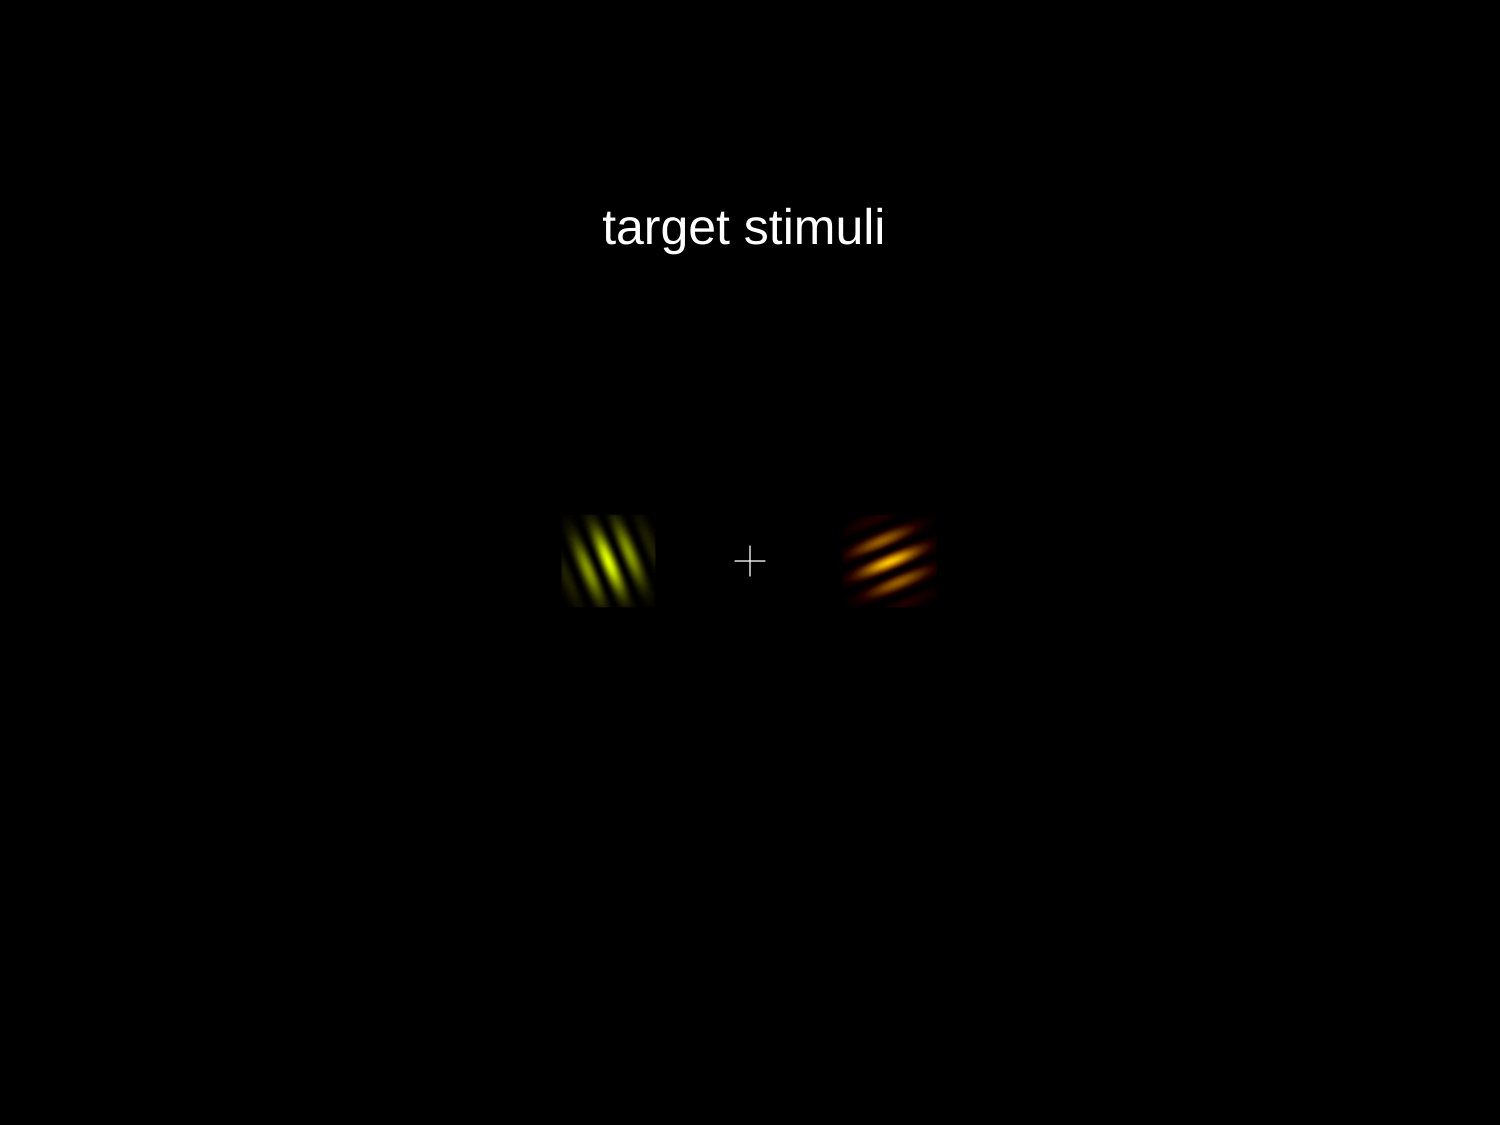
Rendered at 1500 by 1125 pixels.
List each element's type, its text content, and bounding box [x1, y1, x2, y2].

picture [0, 0, 1500, 1125]
text_box target stimuli [587, 187, 913, 263]
